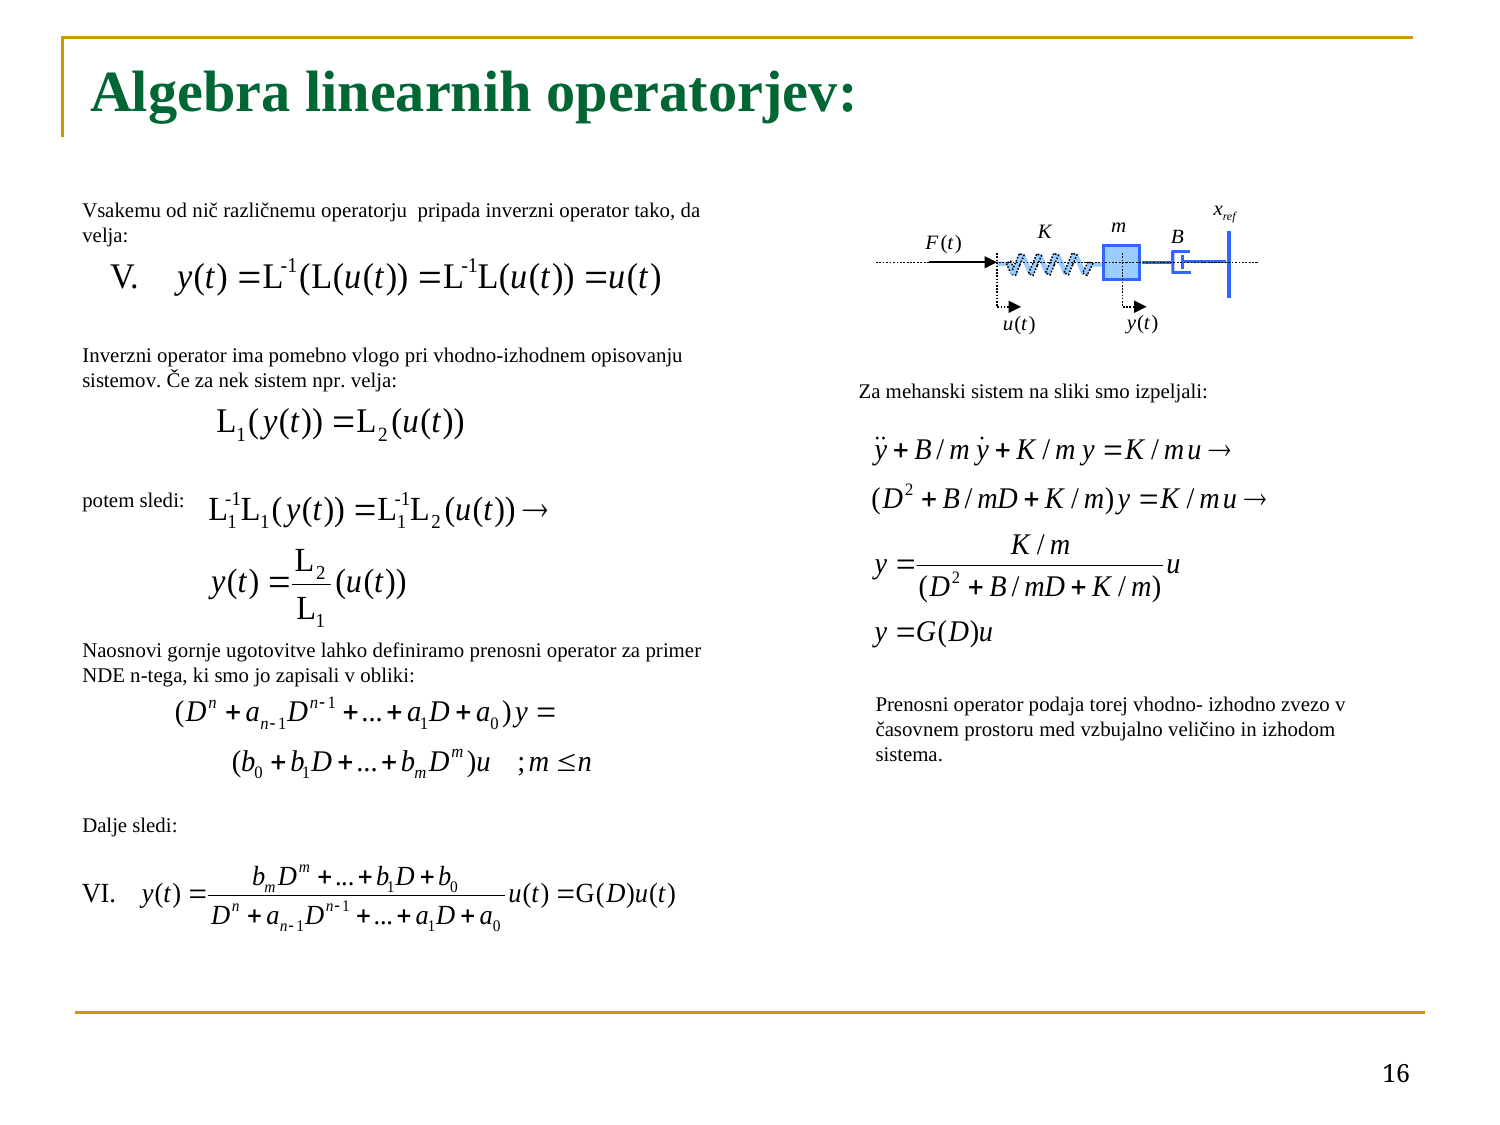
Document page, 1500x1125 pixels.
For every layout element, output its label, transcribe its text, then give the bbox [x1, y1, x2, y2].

chart [1121, 311, 1163, 339]
chart [1000, 311, 1039, 339]
list Vsakemu od nič različnemu operatorju pripada inverzni operator tako, da velja: Inverzni operator ima pomebno vlogo pri vhodno-izhodnem opisovanju sistemov. Če za nek sistem npr. velja: potem sledi: Naosnovi gornje ugotovitve lahko definiramo prenosni operator za primer NDE n-tega, ki smo jo zapisali v obliki: Dalje sledi: [67, 189, 730, 1029]
text_box [996, 245, 1140, 280]
text_box Prenosni operator podaja torej vhodno- izhodno zvezo v časovnem prostoru med vzbujalno veličino in izhodom sistema. [860, 682, 1380, 774]
chart [1108, 219, 1131, 238]
chart [170, 689, 598, 785]
chart [203, 482, 559, 635]
chart [867, 433, 1276, 654]
text_box Za mehanski sistem na sliki smo izpeljali: [843, 370, 1235, 411]
chart [1209, 195, 1243, 228]
chart [1033, 220, 1057, 243]
chart [77, 854, 680, 938]
text_box <number> [1074, 1024, 1426, 1100]
chart [211, 398, 470, 448]
title Algebra linearnih operatorjev: [75, 45, 1426, 201]
chart [104, 249, 676, 304]
chart [1166, 224, 1189, 247]
chart [921, 231, 966, 259]
